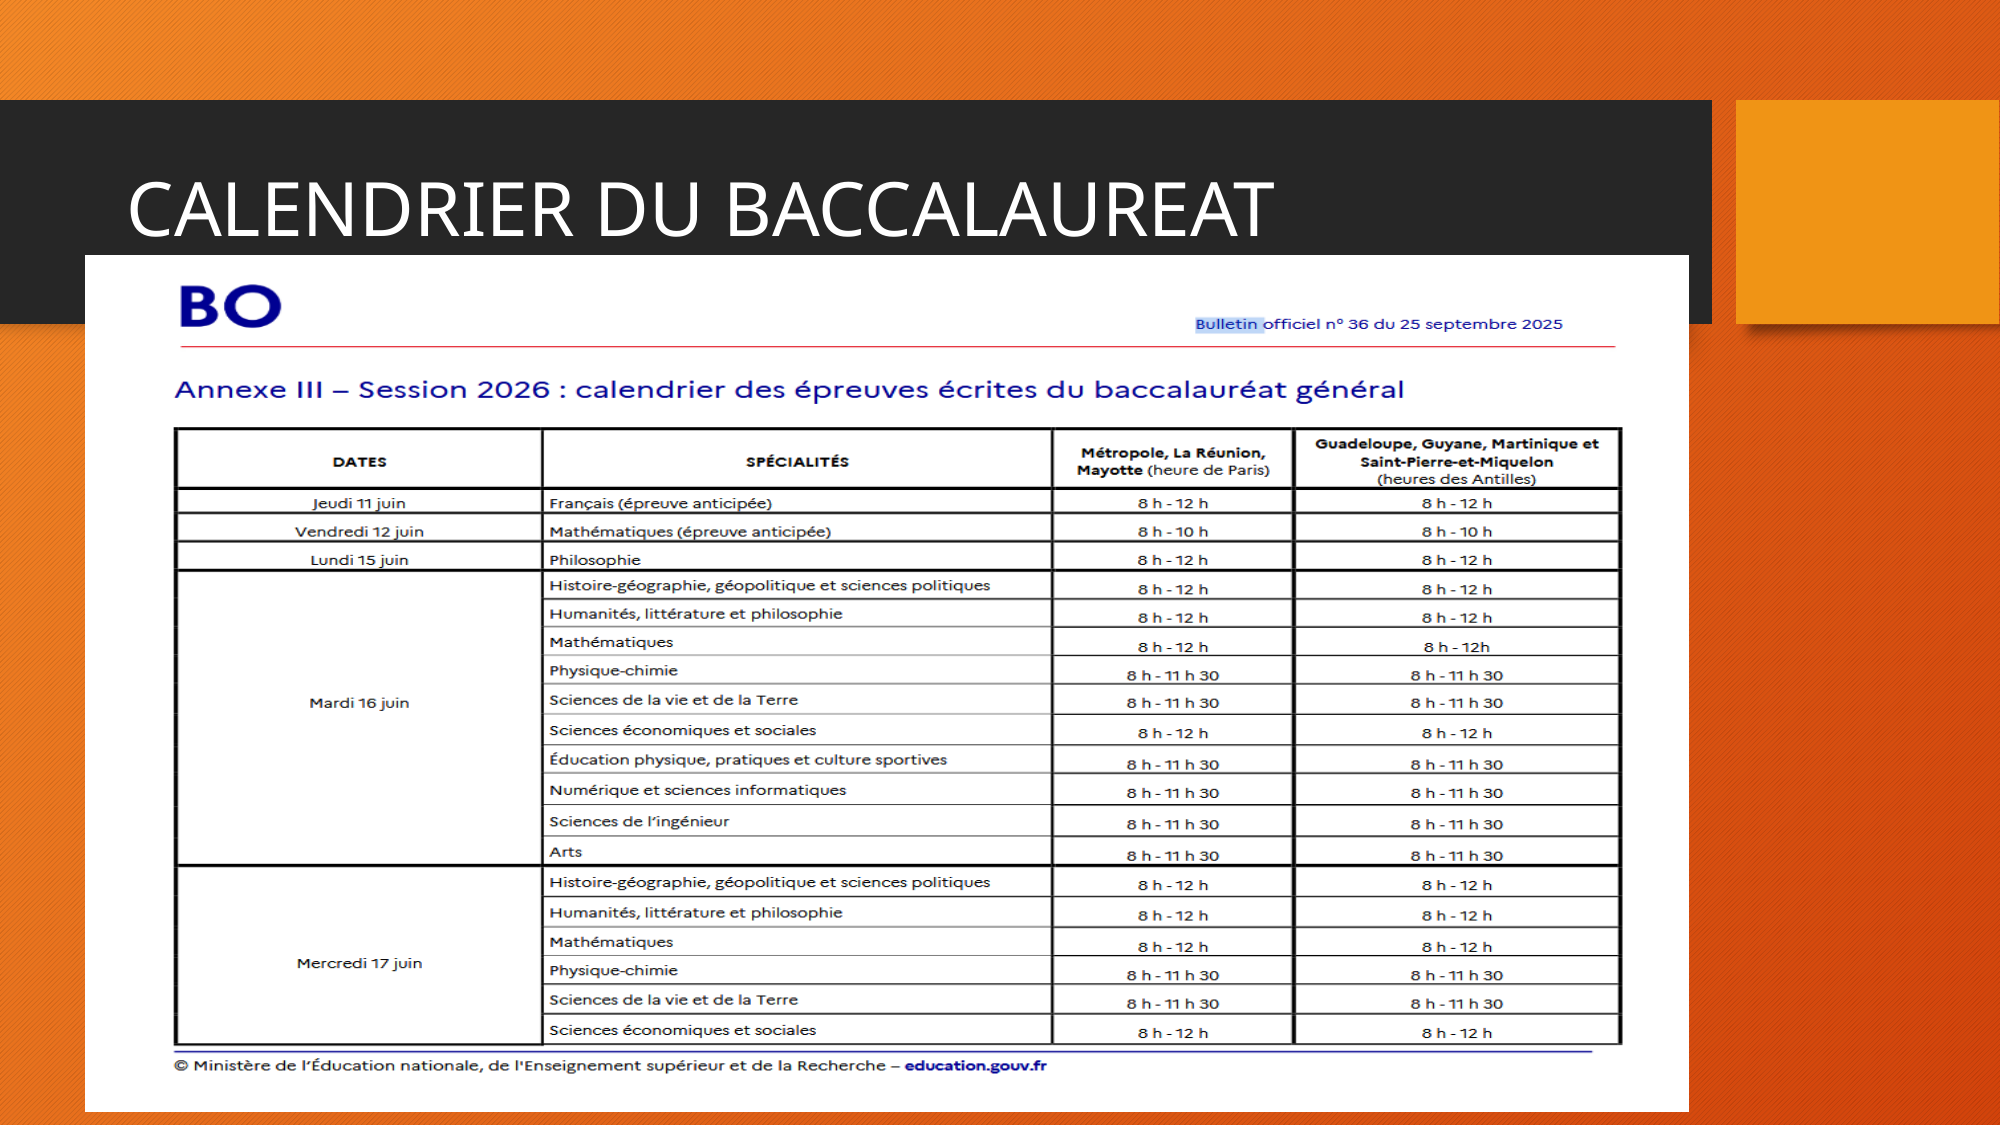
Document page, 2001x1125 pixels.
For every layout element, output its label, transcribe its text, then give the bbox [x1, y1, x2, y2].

picture [0, 255, 1713, 1112]
picture [1736, 323, 2000, 348]
title CALENDRIER DU BACCALAUREAT [111, 123, 1689, 255]
